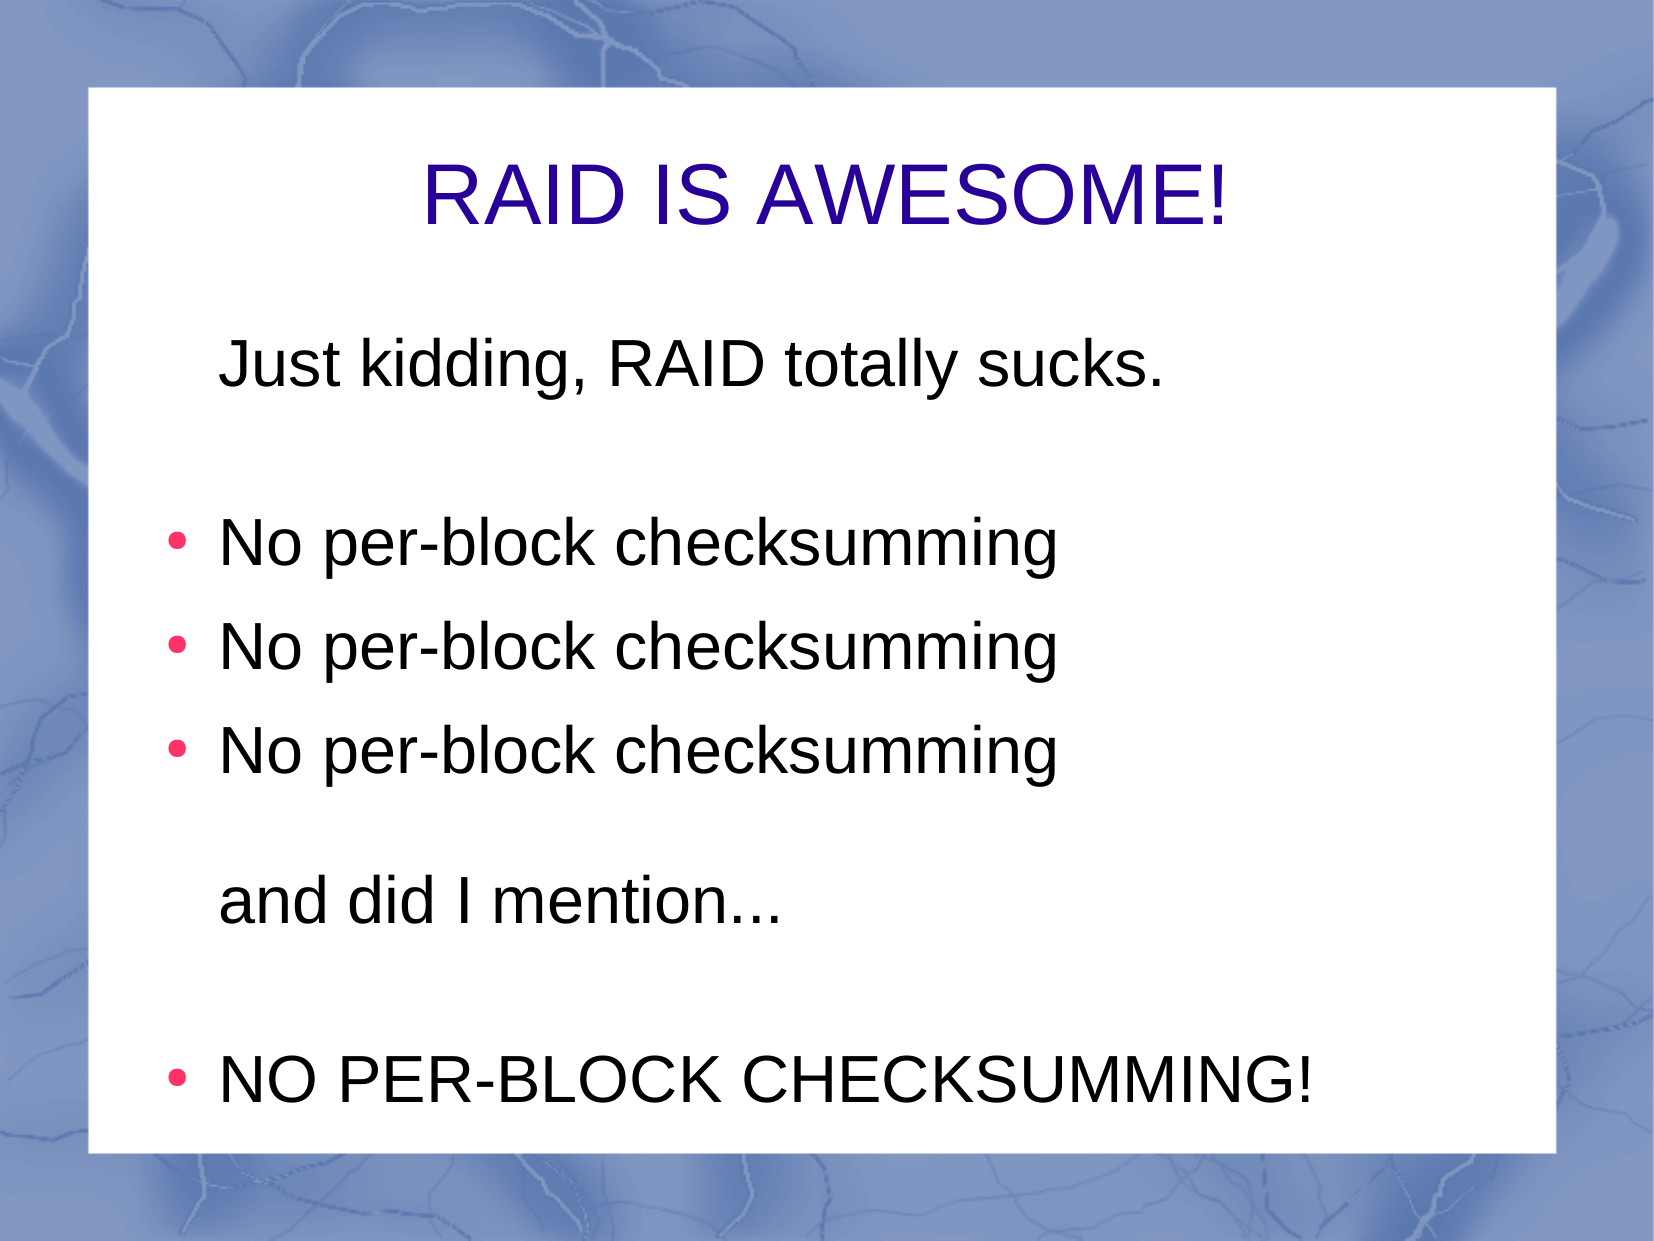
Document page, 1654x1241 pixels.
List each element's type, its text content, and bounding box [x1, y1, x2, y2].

picture [0, 0, 1654, 1241]
title RAID IS AWESOME! [118, 90, 1536, 298]
list Just kidding, RAID totally sucks. No per-block checksumming No per-block checksumming No per-block checksumming and did I mention... NO PER-BLOCK CHECKSUMMING! [147, 325, 1506, 1232]
